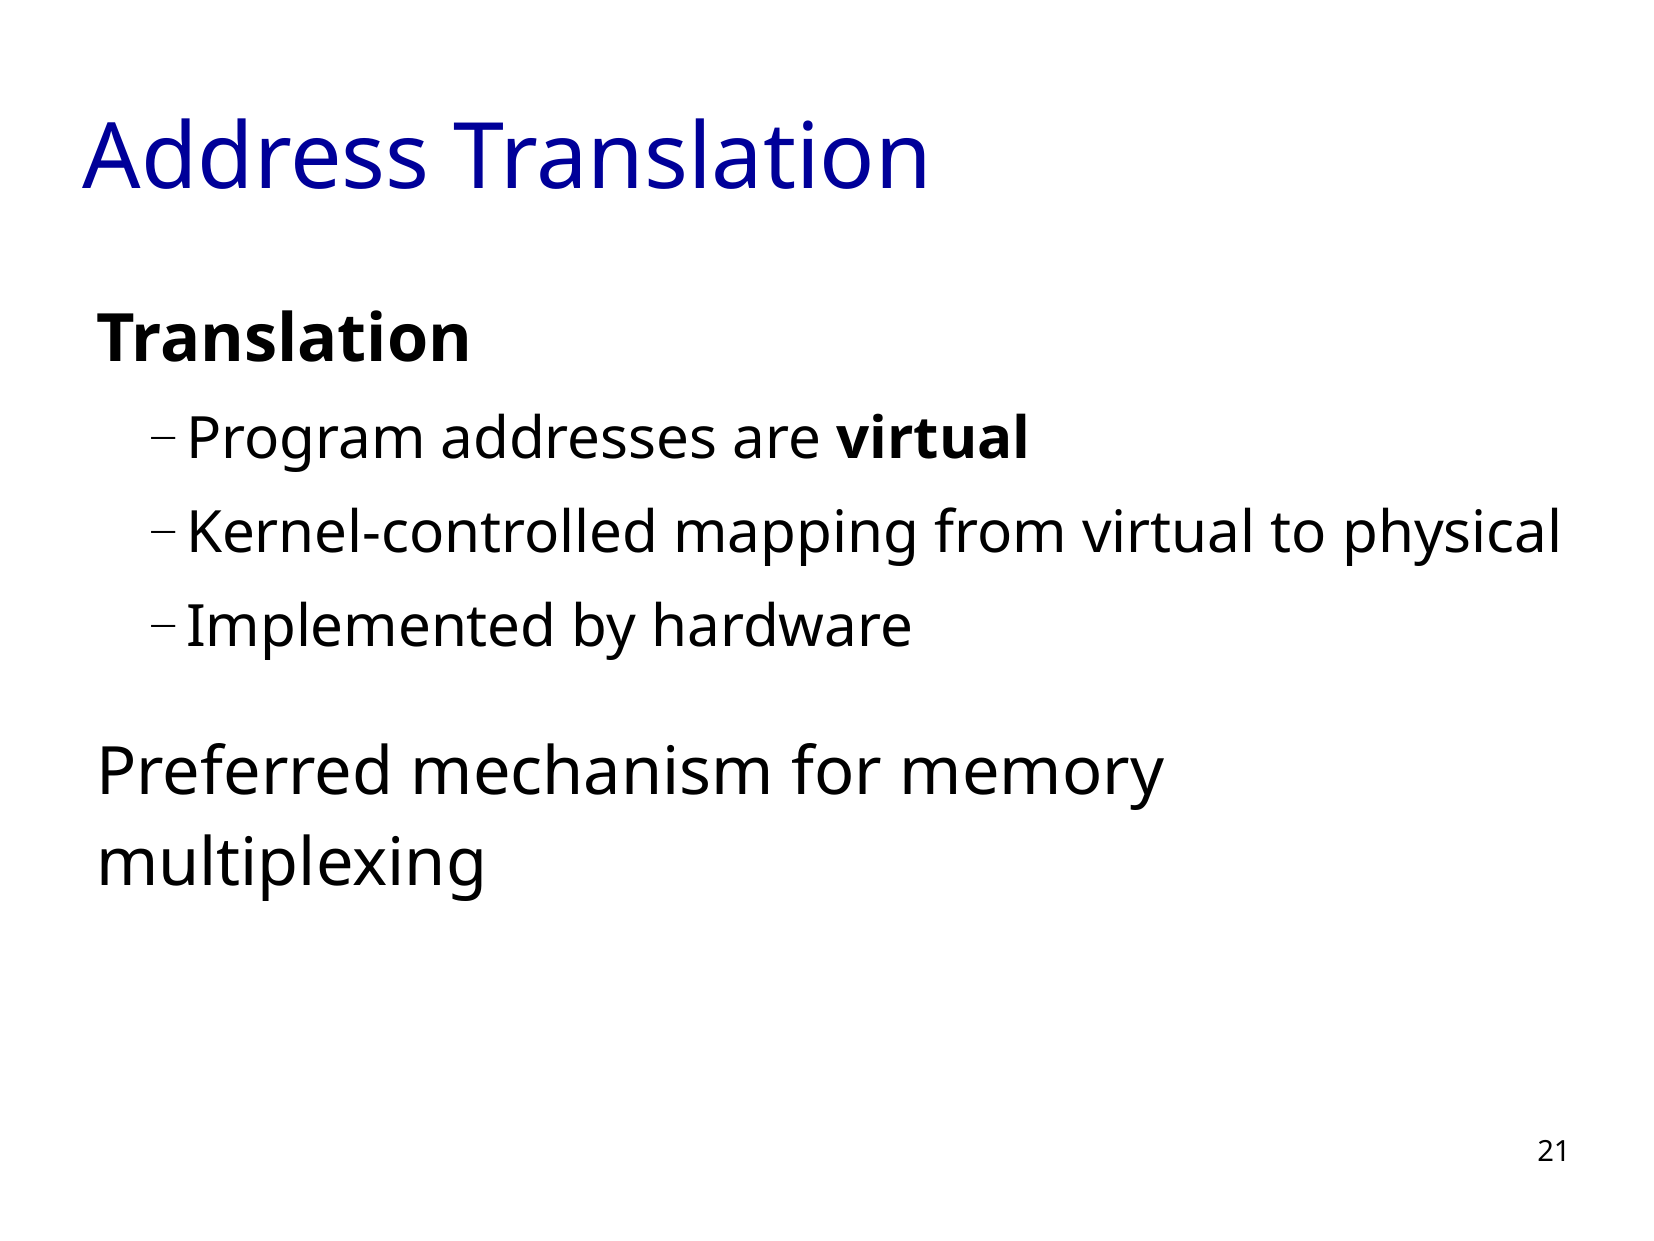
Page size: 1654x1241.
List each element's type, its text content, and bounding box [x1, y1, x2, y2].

title Address Translation [82, 49, 1571, 257]
list Translation Program addresses are virtual Kernel-controlled mapping from virtual to physical Implemented by hardware Preferred mechanism for memory multiplexing [60, 290, 1571, 1096]
